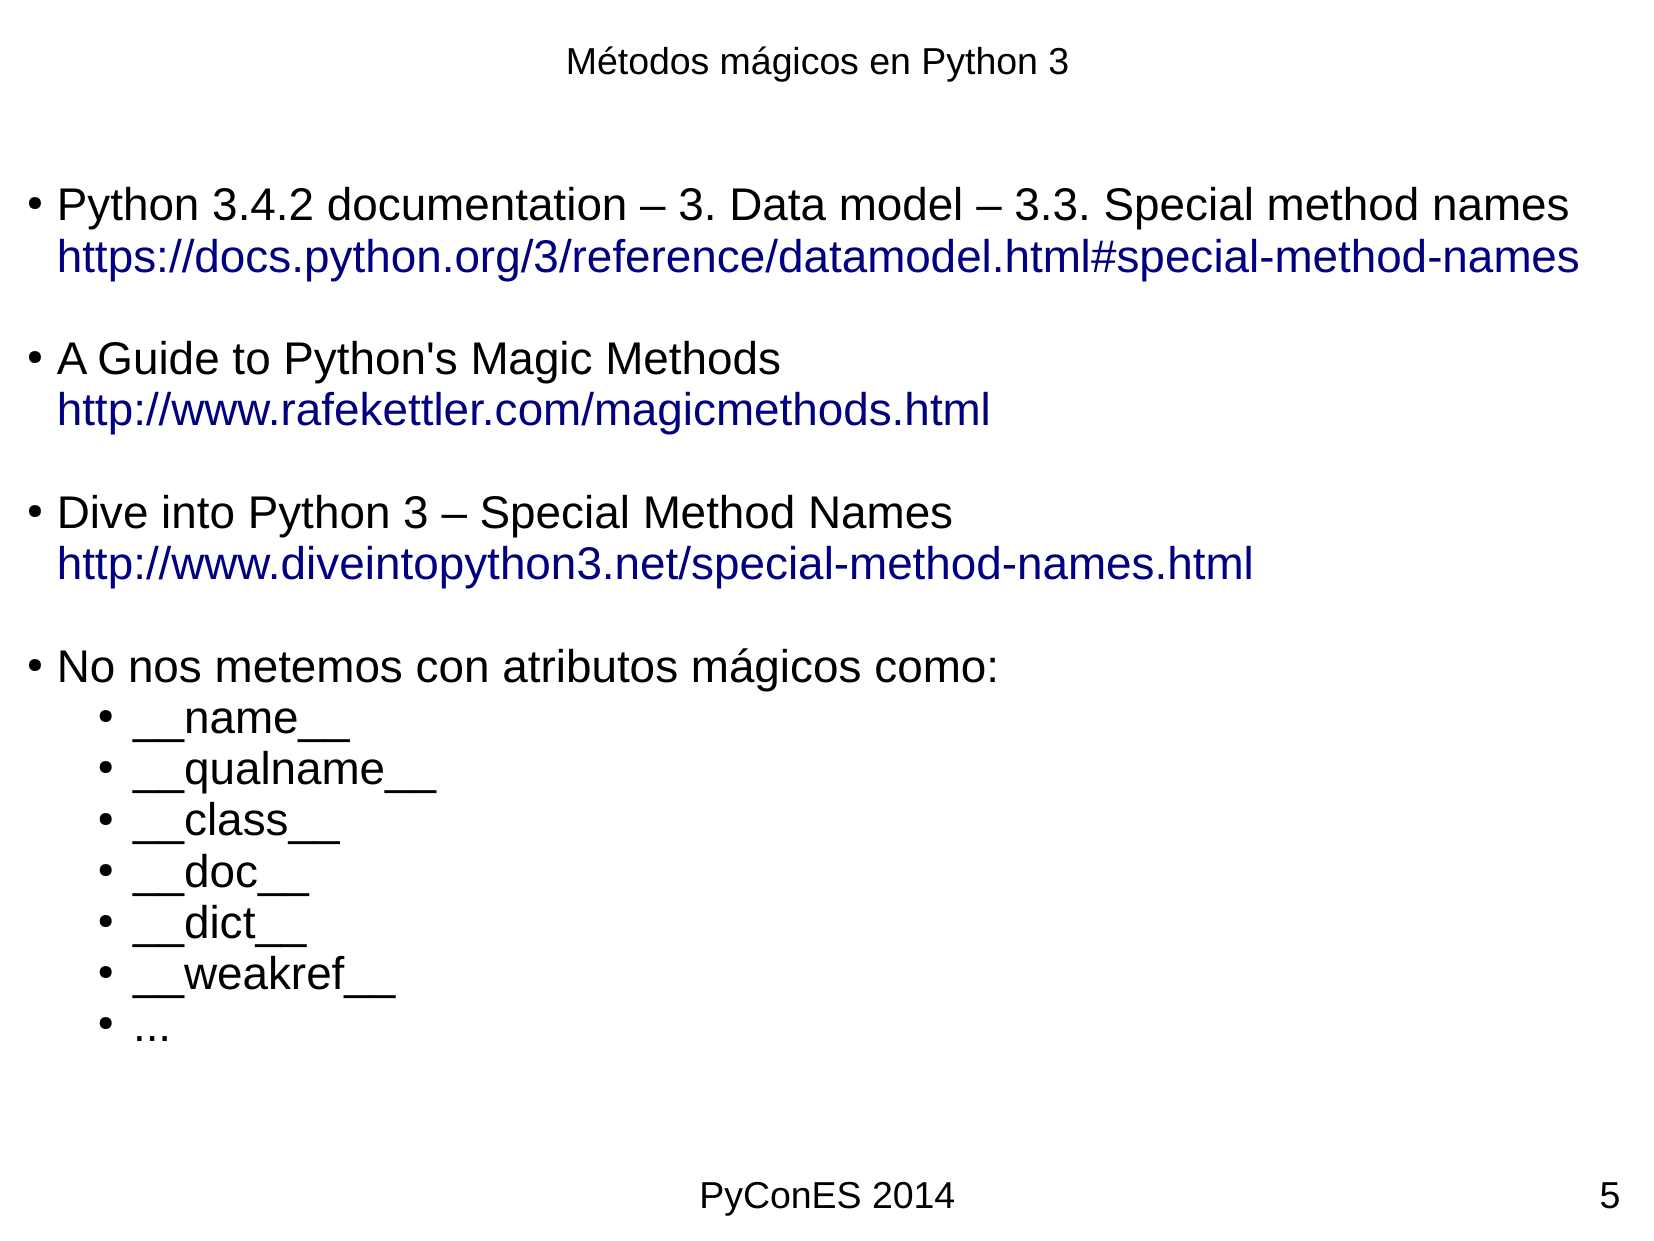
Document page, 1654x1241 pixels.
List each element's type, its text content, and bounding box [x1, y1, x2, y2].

subtitle Python 3.4.2 documentation – 3. Data model – 3.3. Special method names https://docs.python.org/3/reference/datamodel.html#special-method-names A Guide to Python's Magic Methodshttp://www.rafekettler.com/magicmethods.html Dive into Python 3 – Special Method Names http://www.diveintopython3.net/special-method-names.html No nos metemos con atributos mágicos como: __name__ __qualname__ __class__ __doc__ __dict__ __weakref__ ... [26, 91, 1621, 1201]
text_box Métodos mágicos en Python 3 [15, 33, 1621, 91]
text_box PyConES 2014 [30, 1166, 1455, 1224]
text_box 5 [1455, 1166, 1636, 1224]
